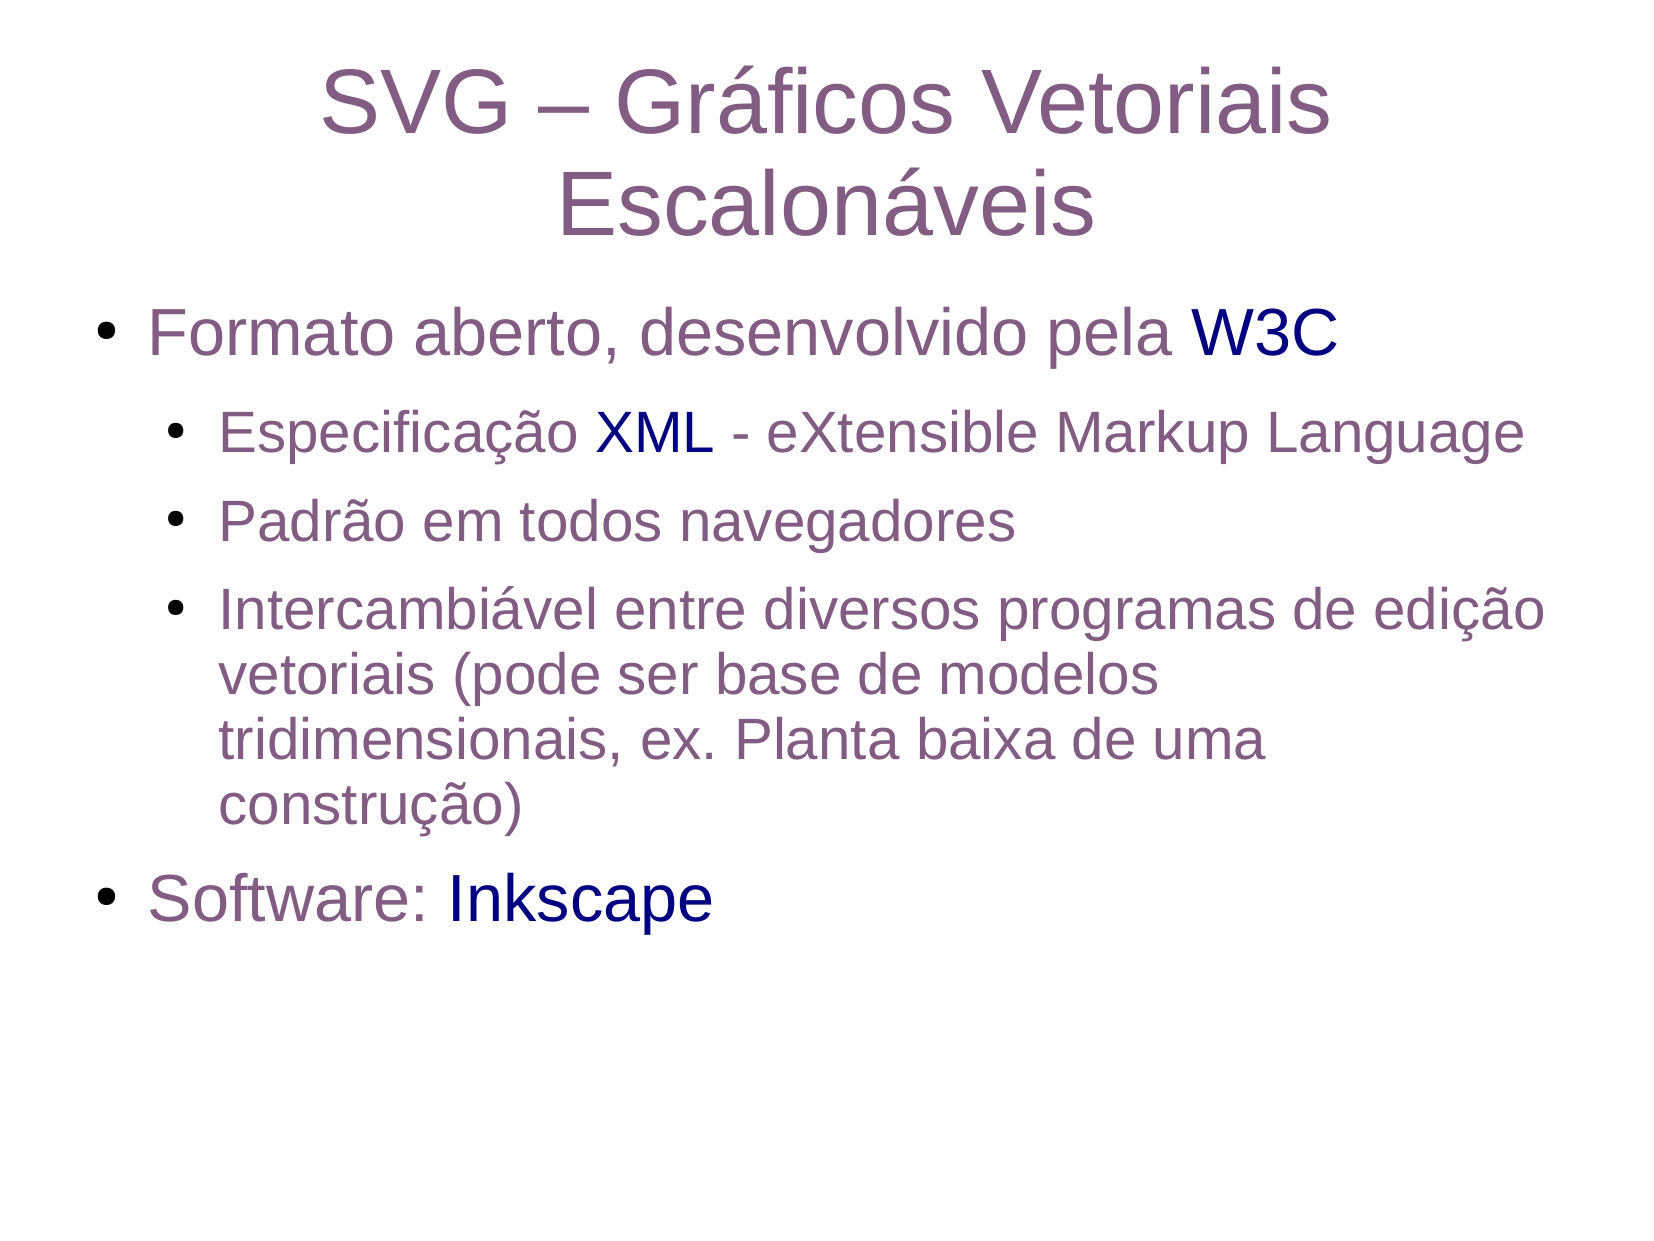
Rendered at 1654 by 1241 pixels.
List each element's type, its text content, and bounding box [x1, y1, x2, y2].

list Formato aberto, desenvolvido pela W3C Especificação XML - eXtensible Markup Language Padrão em todos navegadores Intercambiável entre diversos programas de edição vetoriais (pode ser base de modelos tridimensionais, ex. Planta baixa de uma construção) Software: Inkscape [76, 295, 1565, 1015]
title SVG – Gráficos Vetoriais Escalonáveis [82, 49, 1571, 257]
